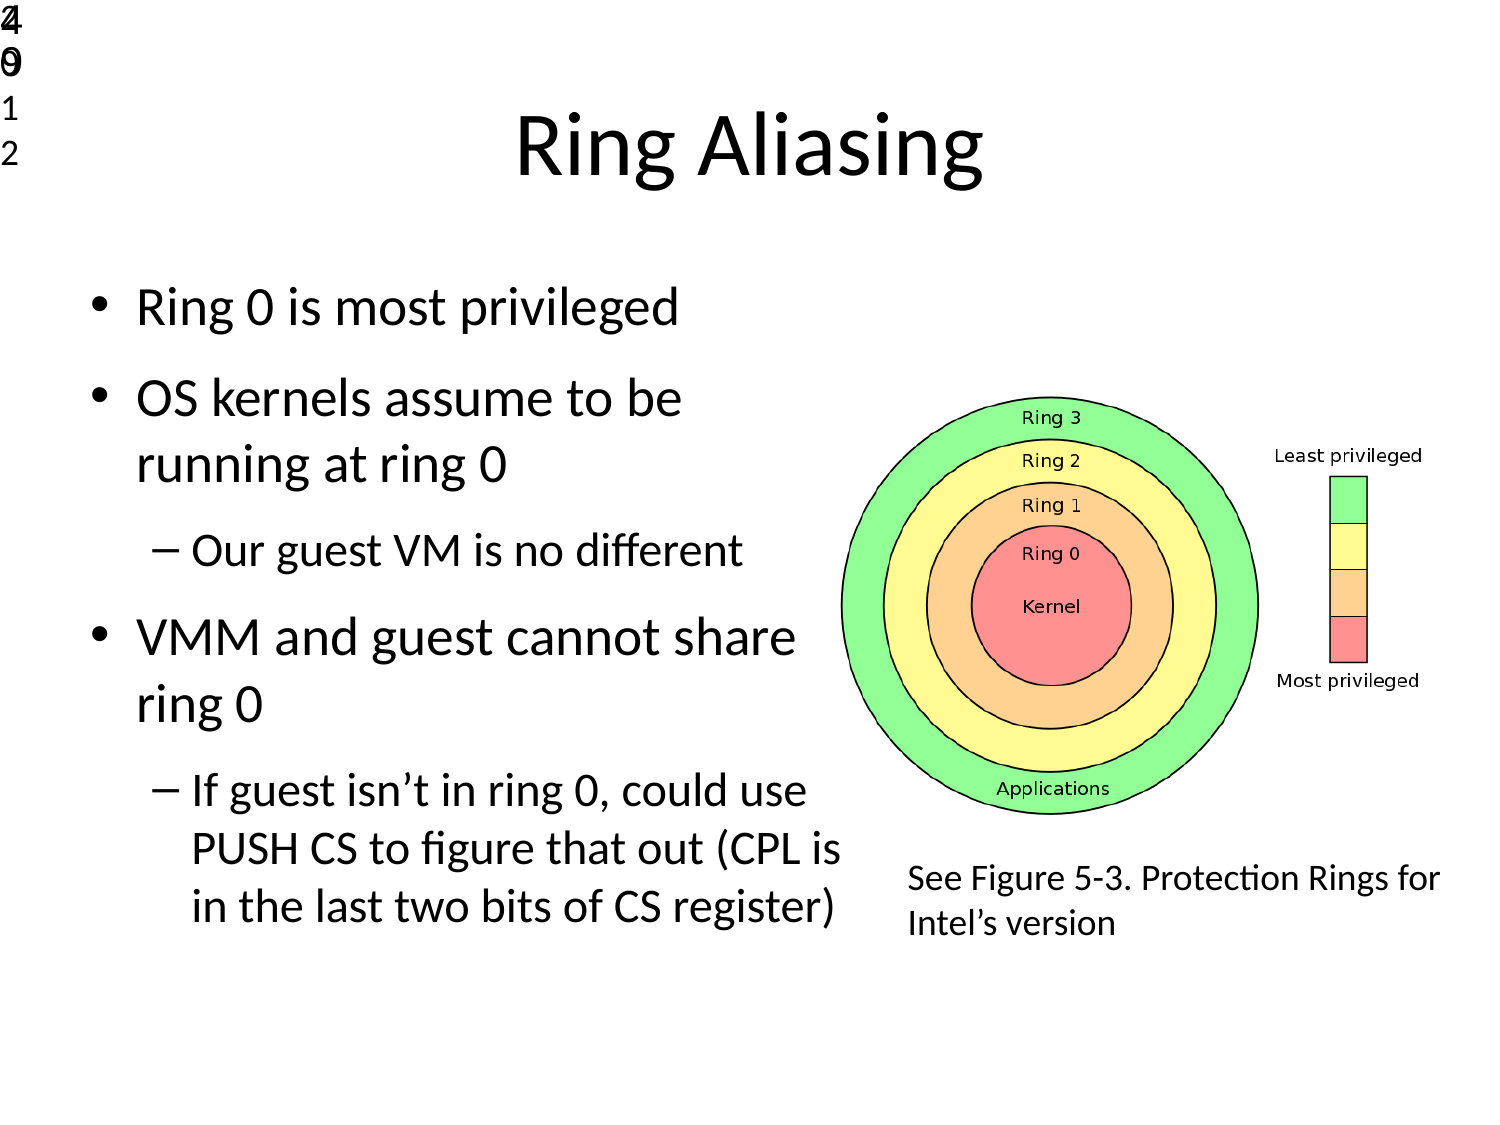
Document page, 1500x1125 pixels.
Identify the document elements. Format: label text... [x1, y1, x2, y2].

text_box See Figure 5-3. Protection Rings for Intel’s version [892, 845, 1464, 951]
picture [865, 393, 1425, 818]
list Ring 0 is most privileged OS kernels assume to be running at ring 0 Our guest VM is no different VMM and guest cannot share ring 0 If guest isn’t in ring 0, could use PUSH CS to figure that out (CPL is in the last two bits of CS register) [75, 262, 865, 1005]
title Ring Aliasing [75, 45, 1425, 233]
